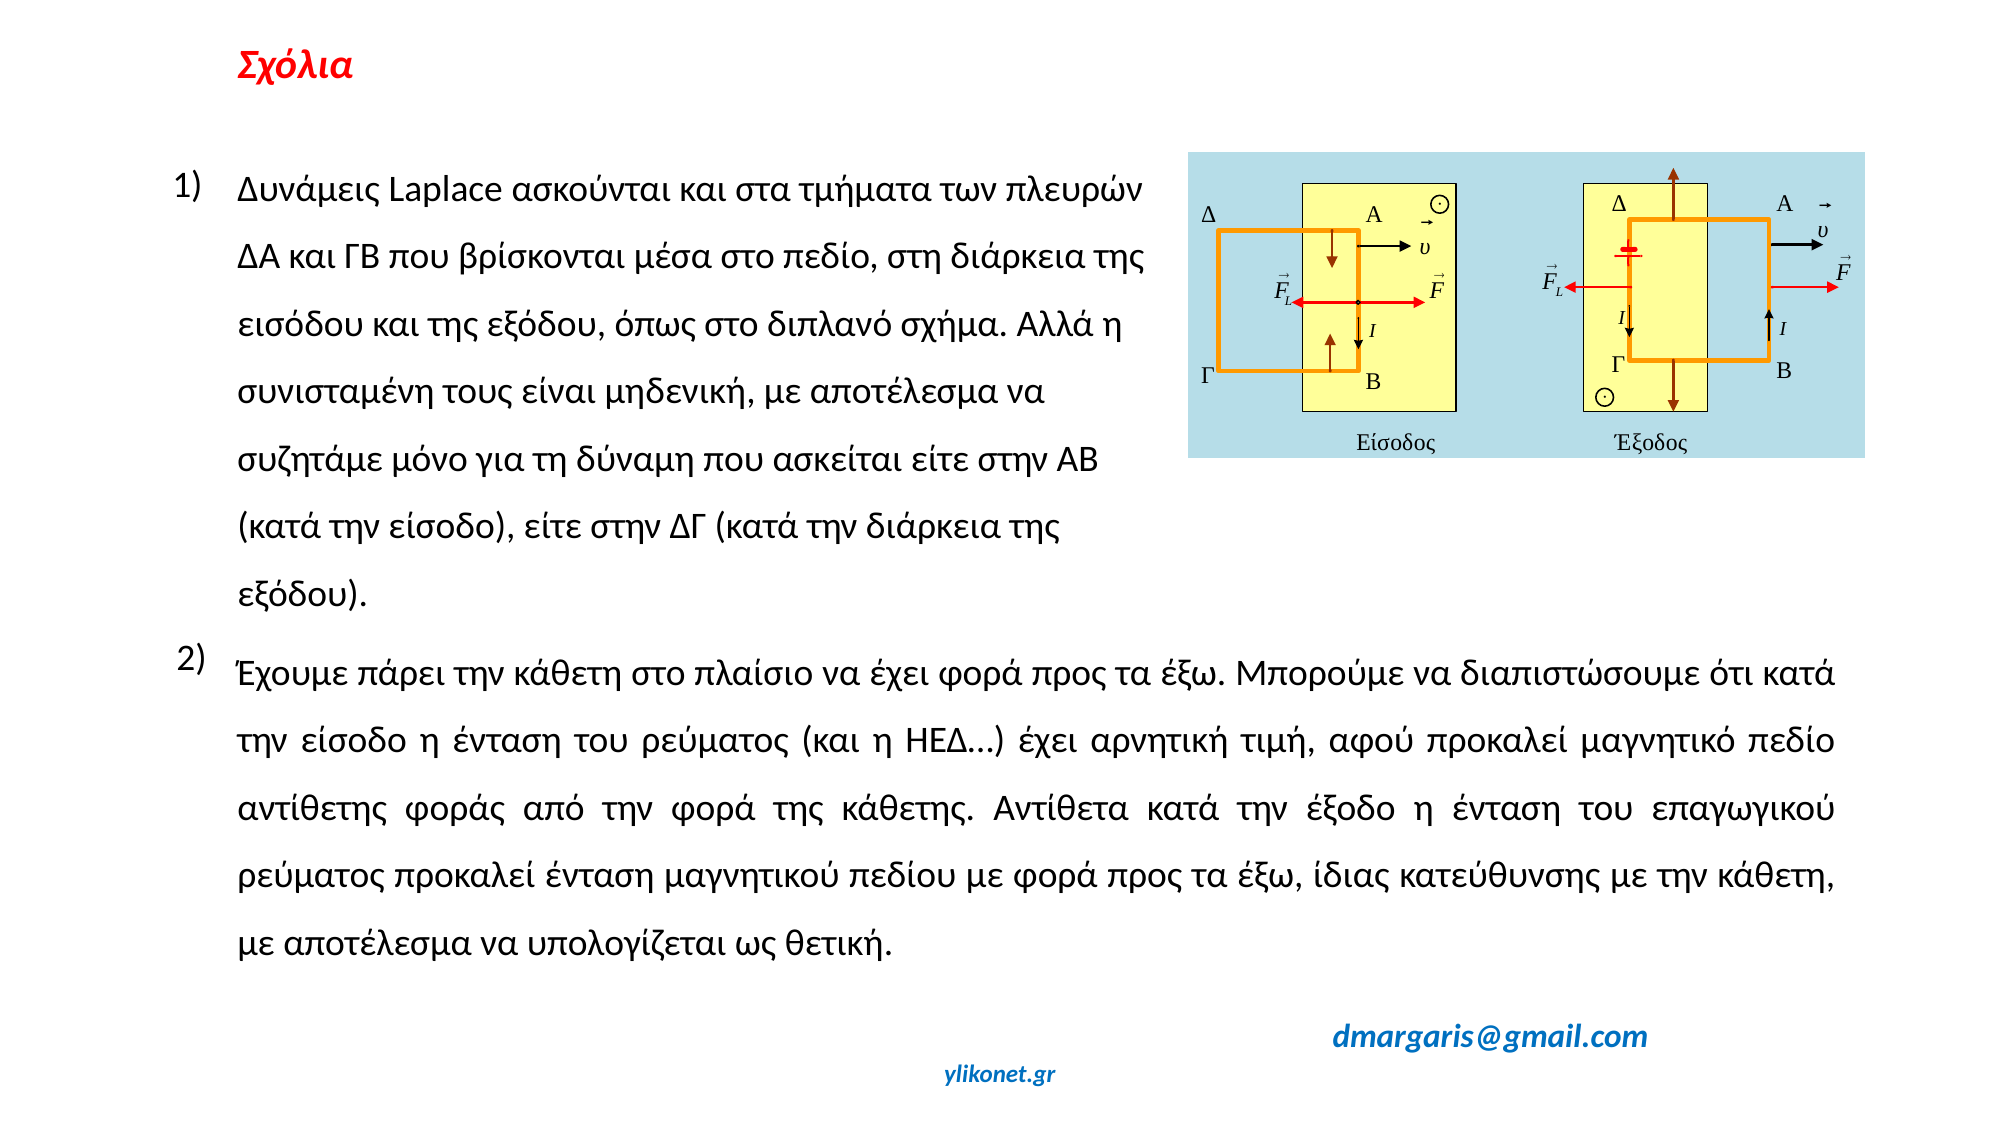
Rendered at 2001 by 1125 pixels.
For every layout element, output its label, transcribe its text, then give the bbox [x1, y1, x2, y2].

text_box ylikonet.gr [683, 1042, 1317, 1103]
text_box Σχόλια [222, 29, 569, 95]
text_box Δυνάμεις Laplace ασκούνται και στα τμήματα των πλευρών ΔΑ και ΓΒ που βρίσκονται μέσα στο πεδίο, στη διάρκεια της εισόδου και της εξόδου, όπως στο διπλανό σχήμα. Αλλά η συνισταμένη τους είναι μηδενική, με αποτέλεσμα να συζητάμε μόνο για τη δύναμη που ασκείται είτε στην ΑΒ (κατά την είσοδο), είτε στην ΔΓ (κατά την διάρκεια της εξόδου). [222, 133, 1189, 620]
text_box Έχουμε πάρει την κάθετη στο πλαίσιο να έχει φορά προς τα έξω. Μπορούμε να διαπιστώσουμε ότι κατά την είσοδο η ένταση του ρεύματος (και η ΗΕΔ…) έχει αρνητική τιμή, αφού προκαλεί μαγνητικό πεδίο αντίθετης φοράς από την φορά της κάθετης. Αντίθετα κατά την έξοδο η ένταση του επαγωγικού ρεύματος προκαλεί ένταση μαγνητικού πεδίου με φορά προς τα έξω, ίδιας κατεύθυνσης με την κάθετη, με αποτέλεσμα να υπολογίζεται ως θετική. [222, 618, 1865, 970]
text_box dmargaris@gmail.com [1274, 1004, 1707, 1065]
text_box 2) [161, 625, 223, 687]
text_box 1) [157, 152, 219, 214]
chart [1189, 152, 1865, 459]
